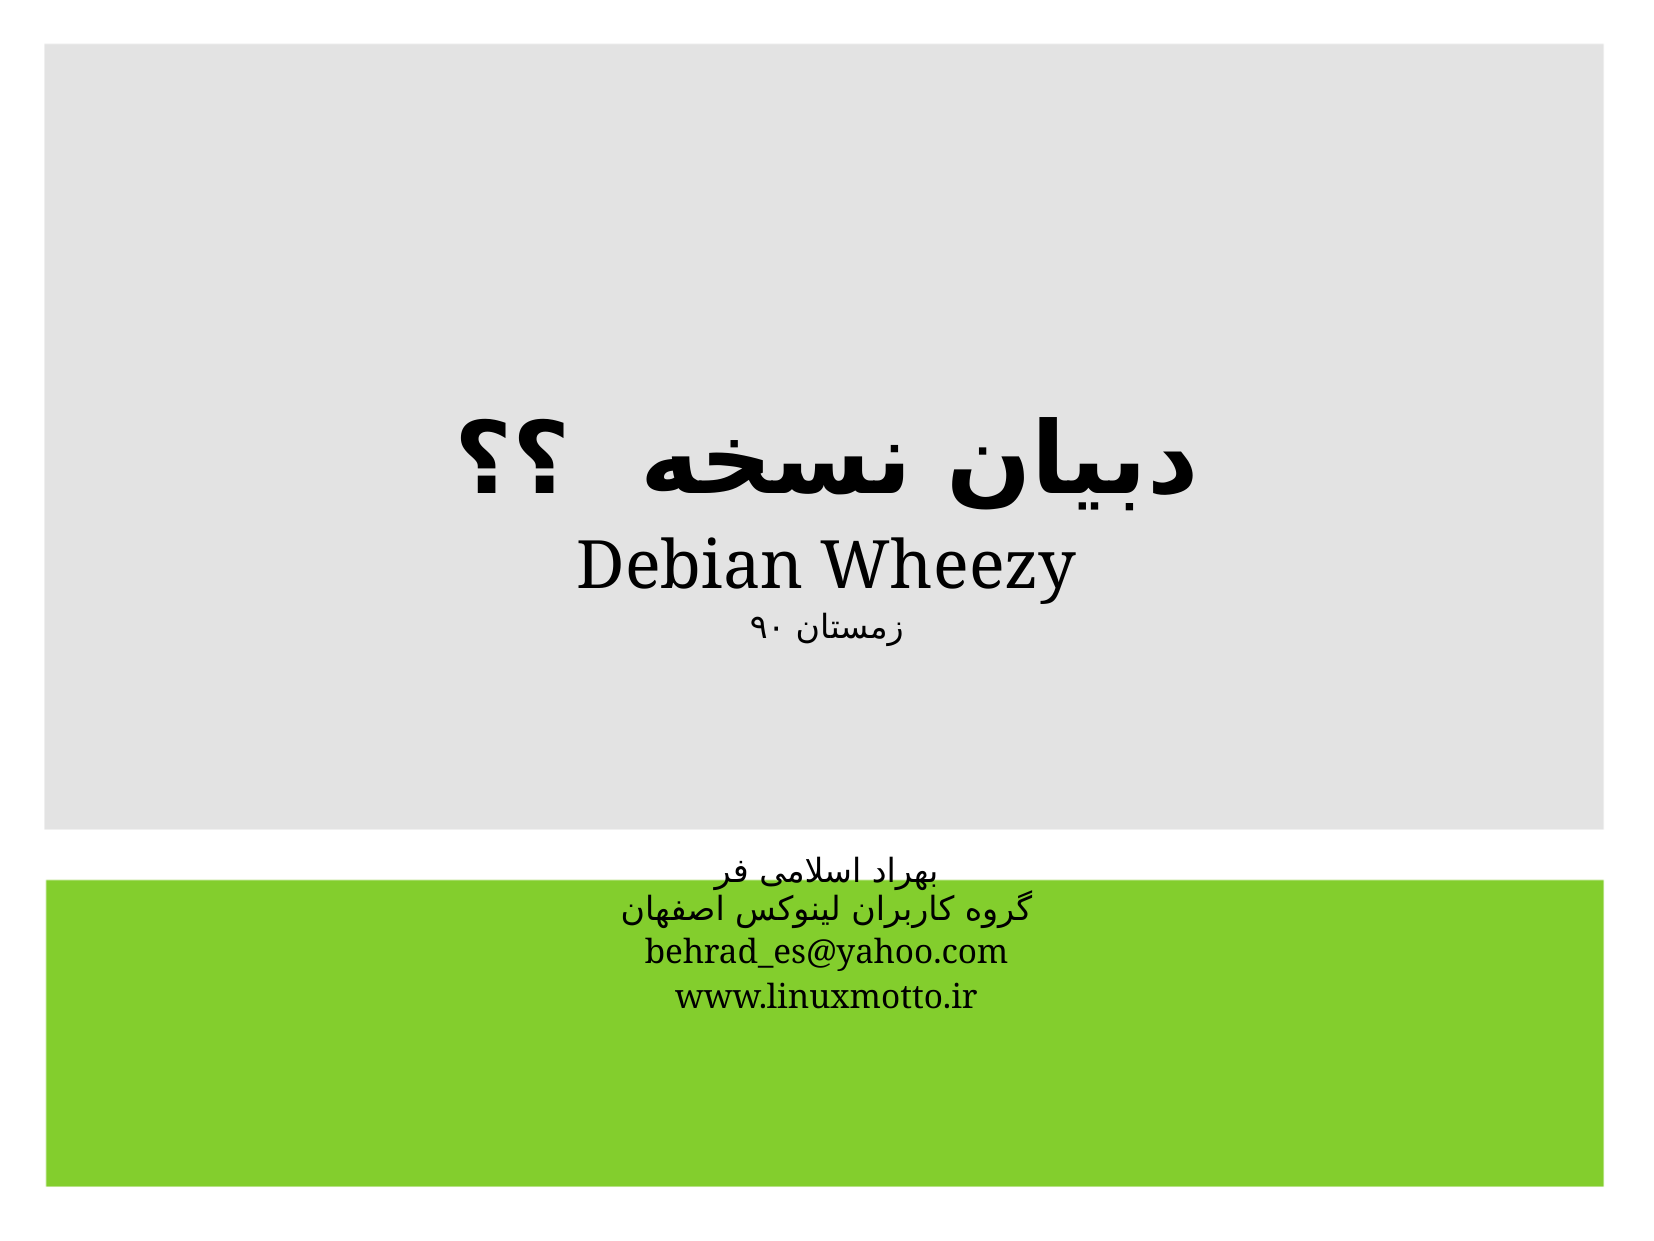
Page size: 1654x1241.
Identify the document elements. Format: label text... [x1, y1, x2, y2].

picture [0, 0, 1654, 1241]
text_box دبیان نسخه ؟؟ Debian Wheezy زمستان ۹۰ بهراد اسلامی فر گروه کاربران لینوکس اصفهان behrad_es@yahoo.com www.linuxmotto.ir [82, 49, 1571, 1109]
